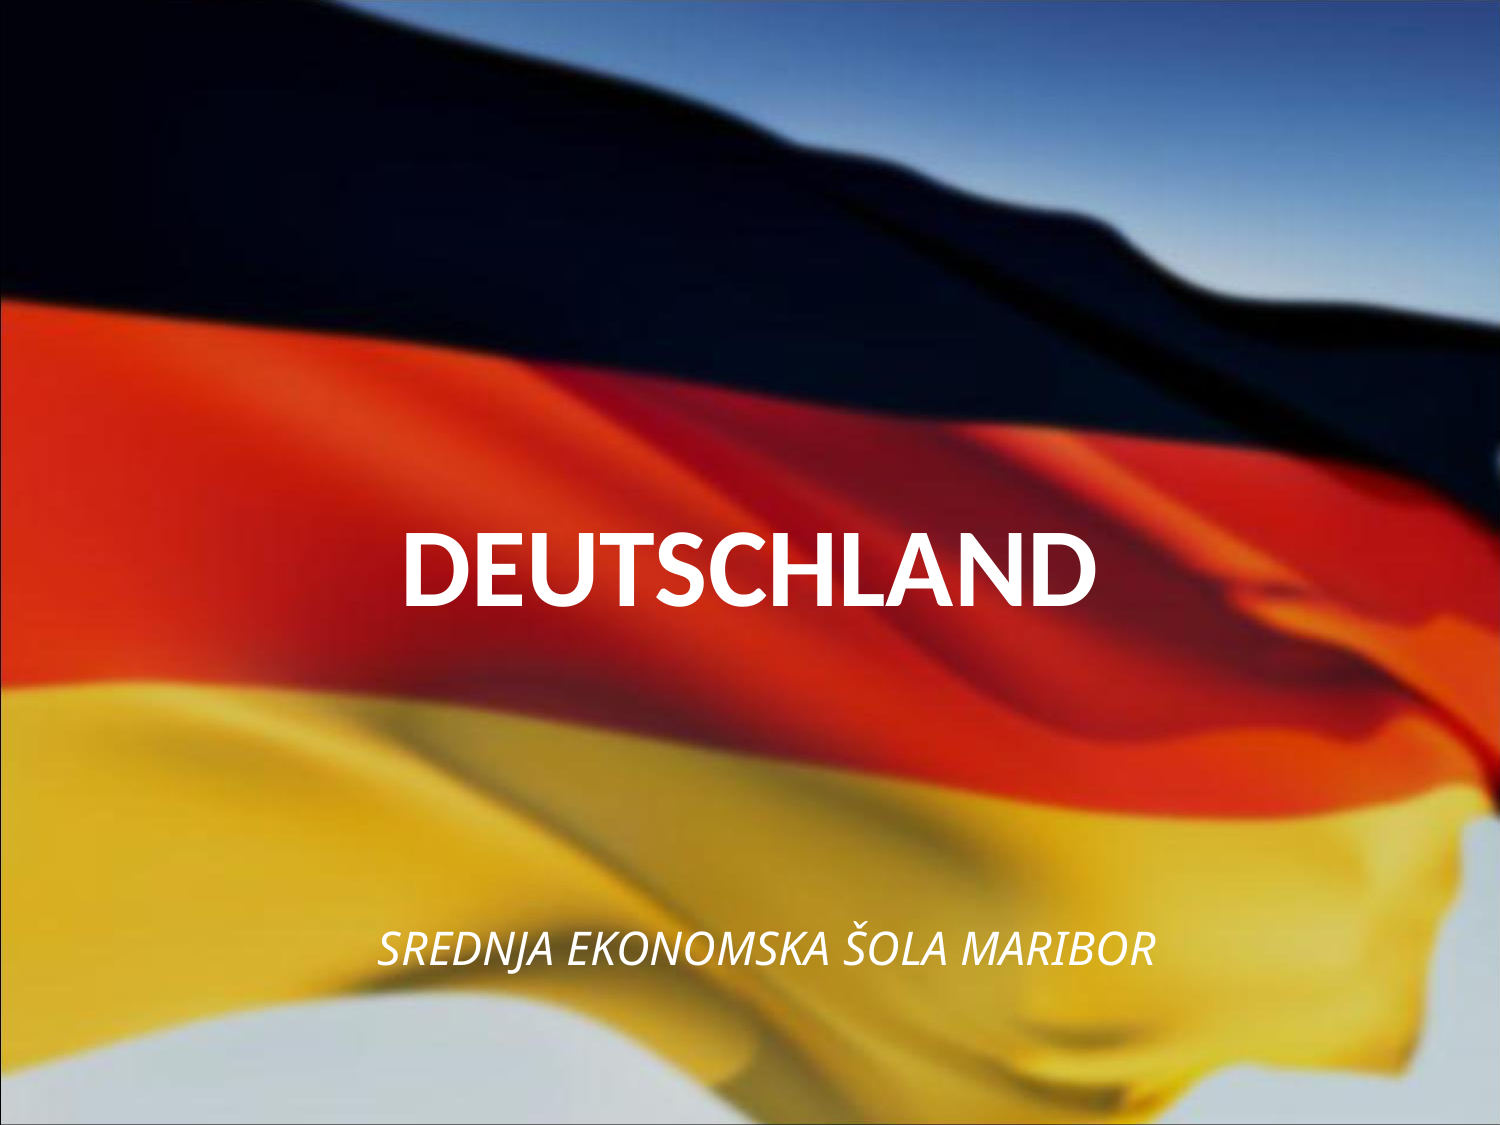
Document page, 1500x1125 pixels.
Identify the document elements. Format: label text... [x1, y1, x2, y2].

text_box DEUTSCHLAND [385, 486, 1115, 637]
picture [0, 0, 1500, 1125]
title SREDNJA EKONOMSKA ŠOLA MARIBOR [135, 798, 1411, 1040]
